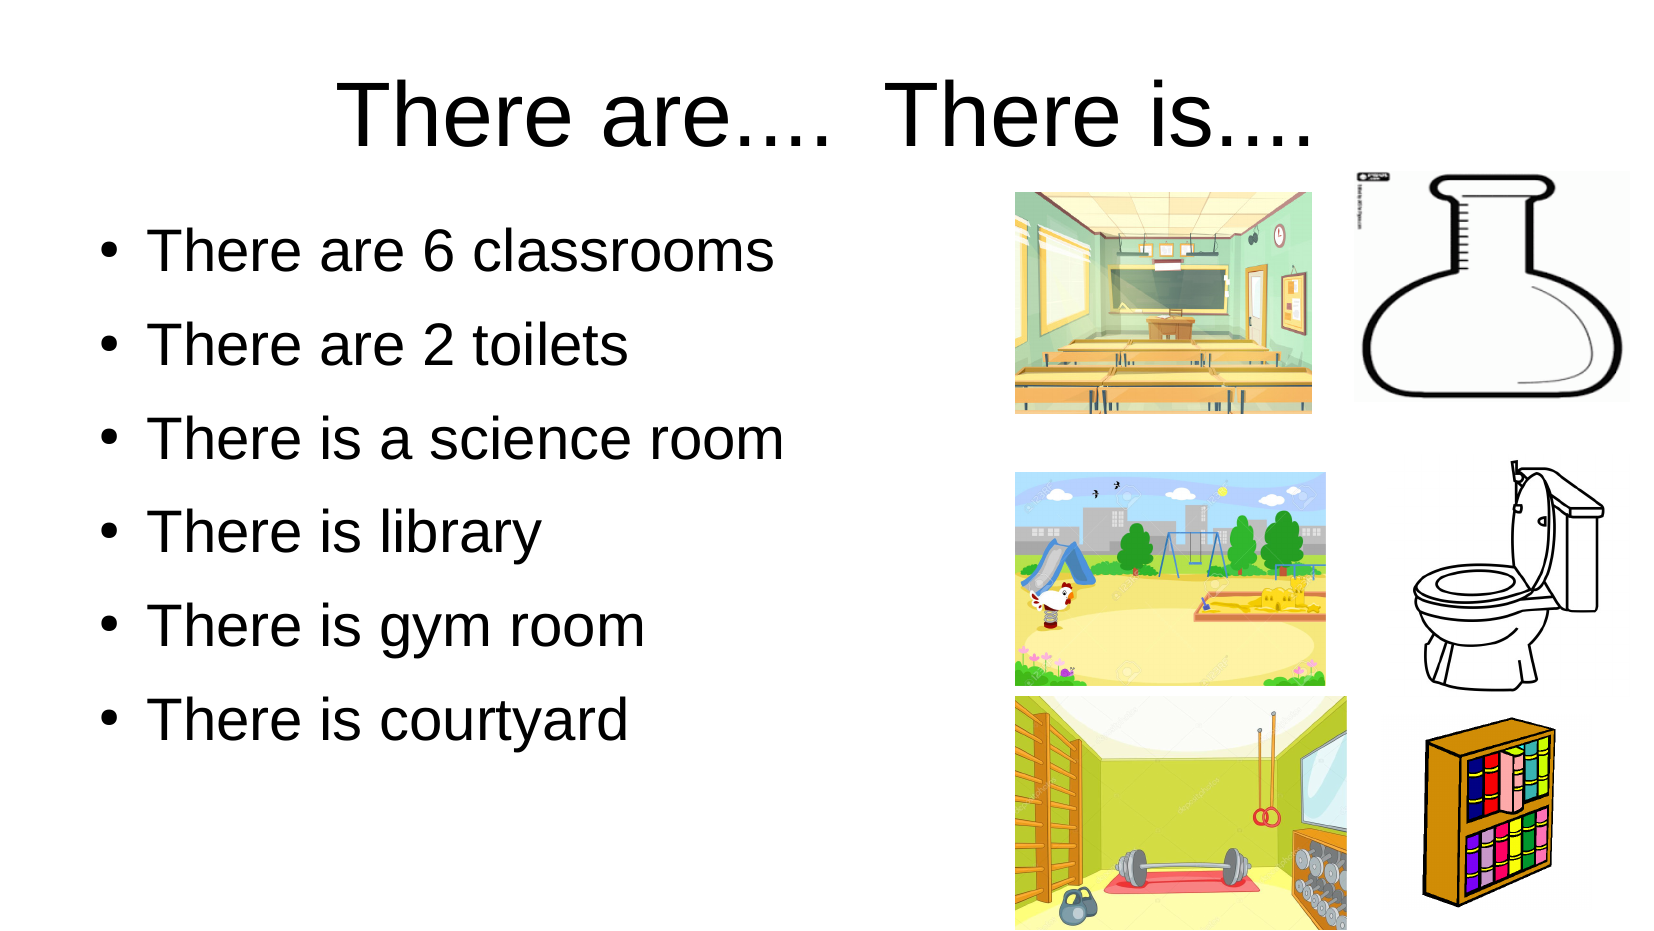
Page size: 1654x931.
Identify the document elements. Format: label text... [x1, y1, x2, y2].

picture [1354, 171, 1630, 402]
title There are.... There is.... [82, 37, 1571, 193]
picture [1015, 472, 1326, 686]
picture [1015, 192, 1312, 414]
list There are 6 classrooms There are 2 toilets There is a science room There is library There is gym room There is courtyard [82, 217, 1571, 757]
picture [1381, 714, 1592, 910]
picture [1387, 454, 1630, 697]
picture [1015, 696, 1347, 930]
